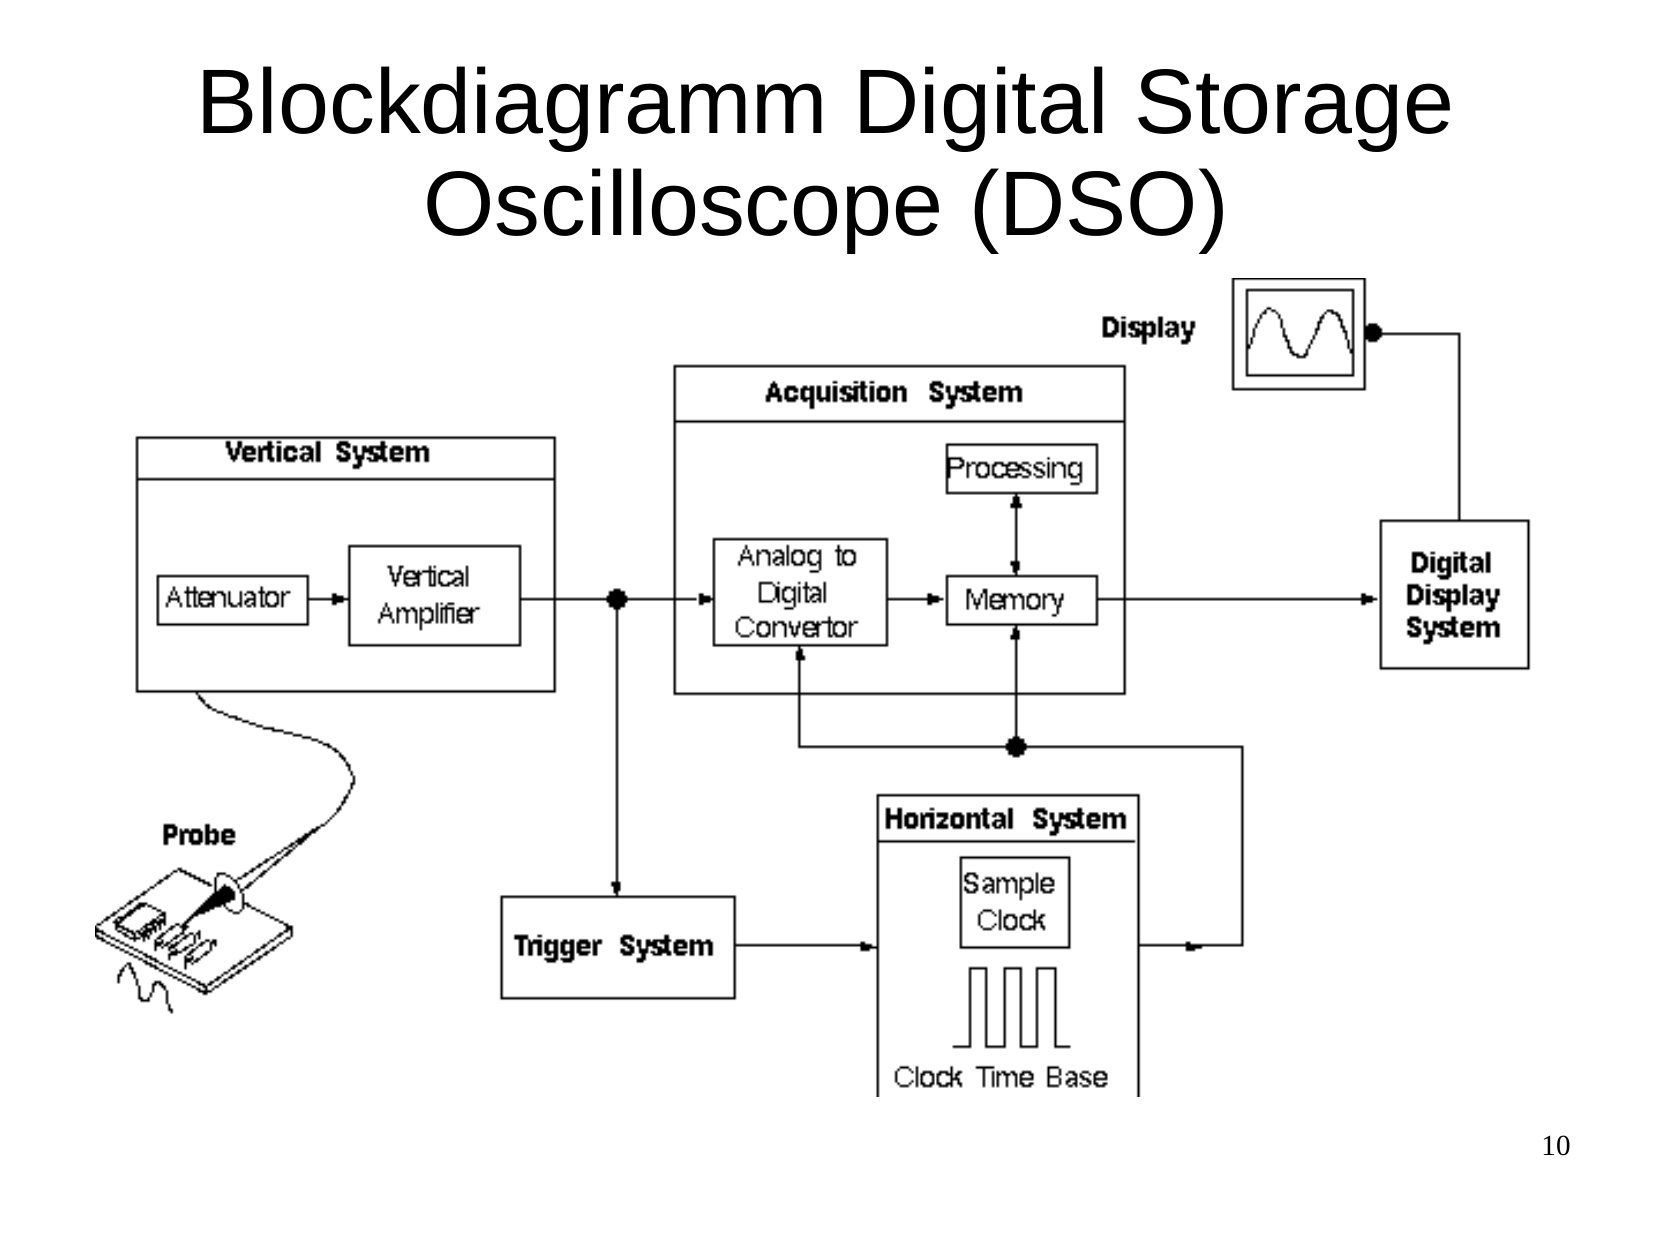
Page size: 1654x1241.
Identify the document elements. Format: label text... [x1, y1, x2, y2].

title Blockdiagramm Digital Storage Oscilloscope (DSO) [82, 49, 1571, 257]
picture [95, 278, 1558, 1097]
